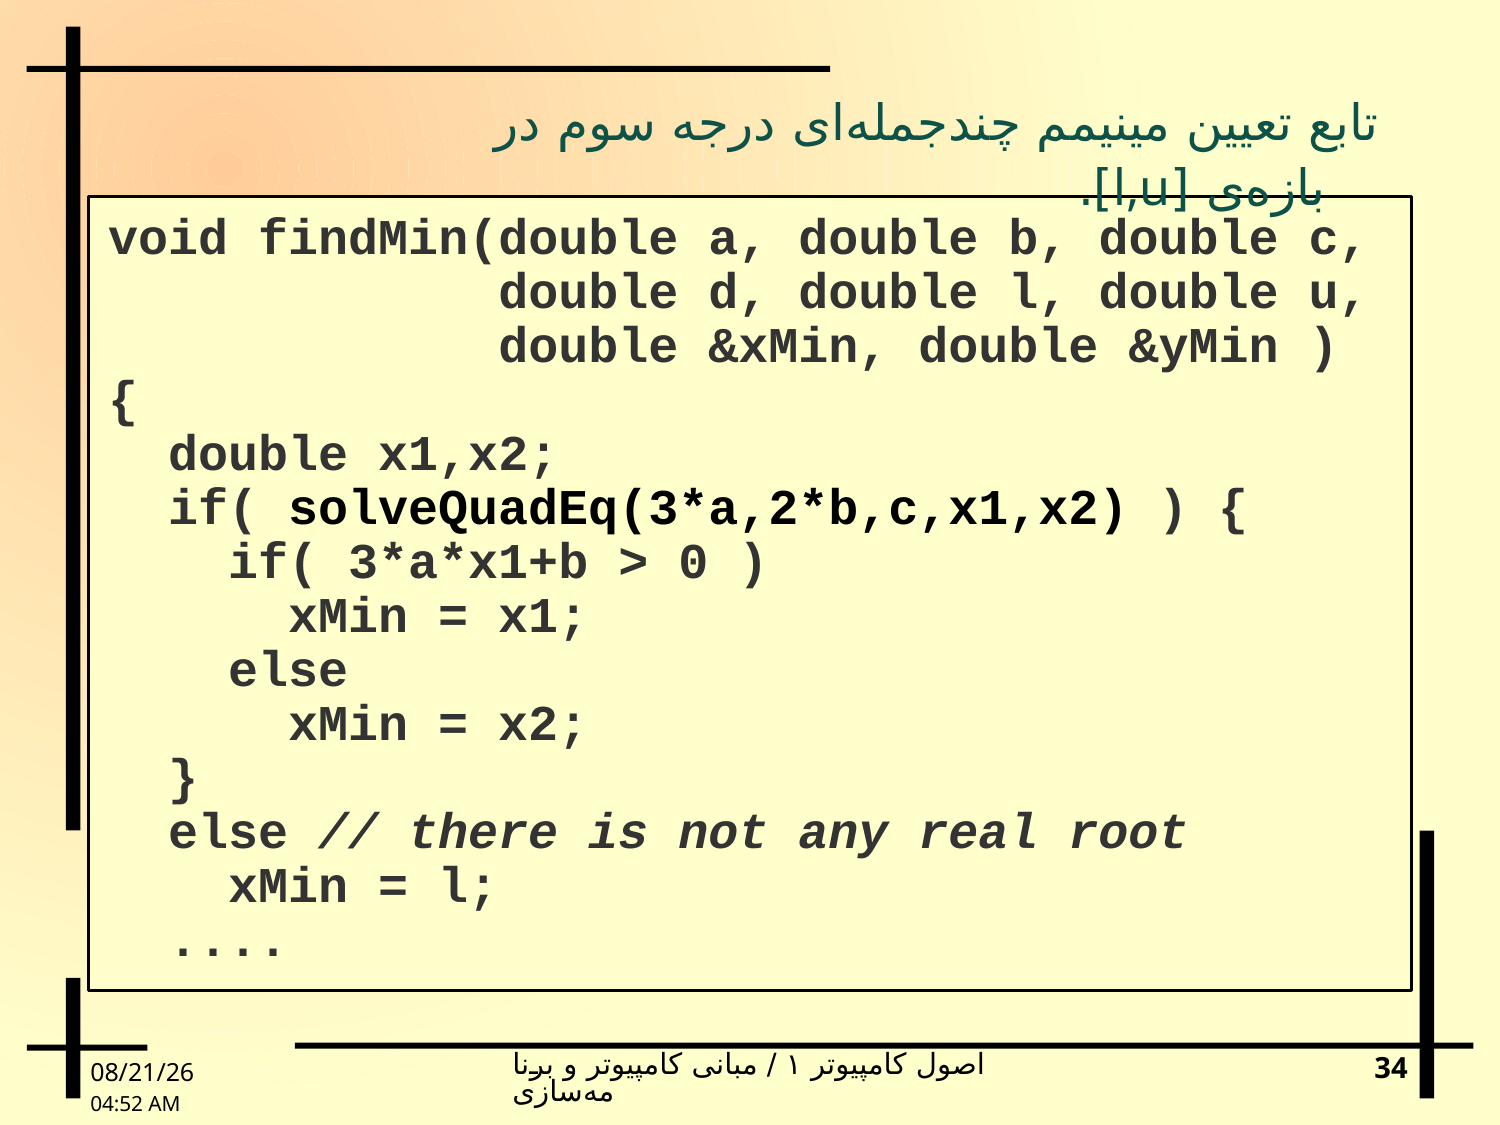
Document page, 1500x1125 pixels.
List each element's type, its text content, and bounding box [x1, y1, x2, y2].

list تابع تعیین مینیمم چندجمله‌ای درجه سوم در بازه‌ی [l,u]. [406, 92, 1398, 174]
list void findMin(double a, double b, double c, double d, double l, double u, double &xMin, double &yMin ) { double x1,x2; if( solveQuadEq(3*a,2*b,c,x1,x2) ) { if( 3*a*x1+b > 0 ) xMin = x1; else xMin = x2; } else // there is not any real root xMin = l; .... [88, 196, 1412, 991]
